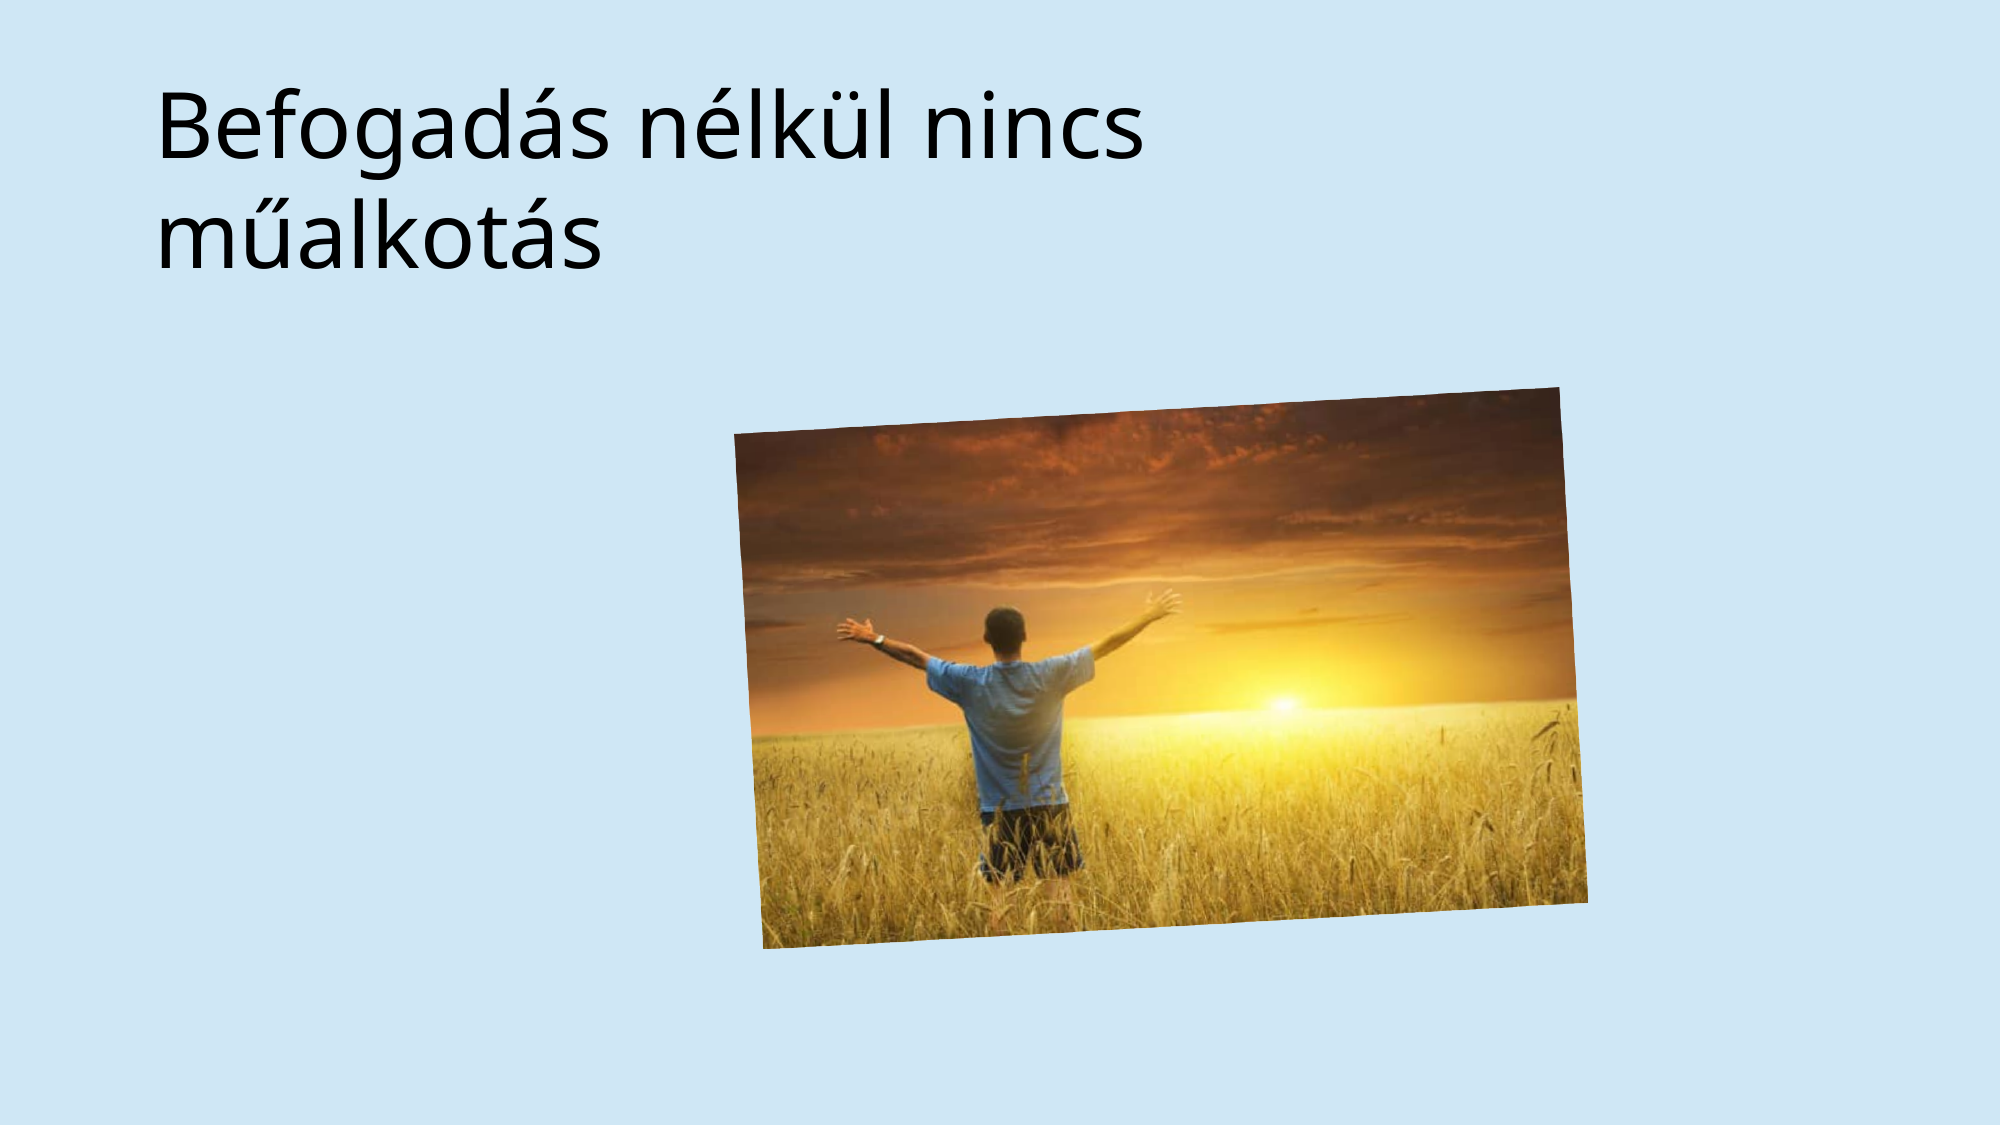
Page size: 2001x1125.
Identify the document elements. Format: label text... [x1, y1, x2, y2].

text_box Befogadás nélkül nincs műalkotás [139, 59, 1374, 294]
picture [733, 386, 1588, 949]
